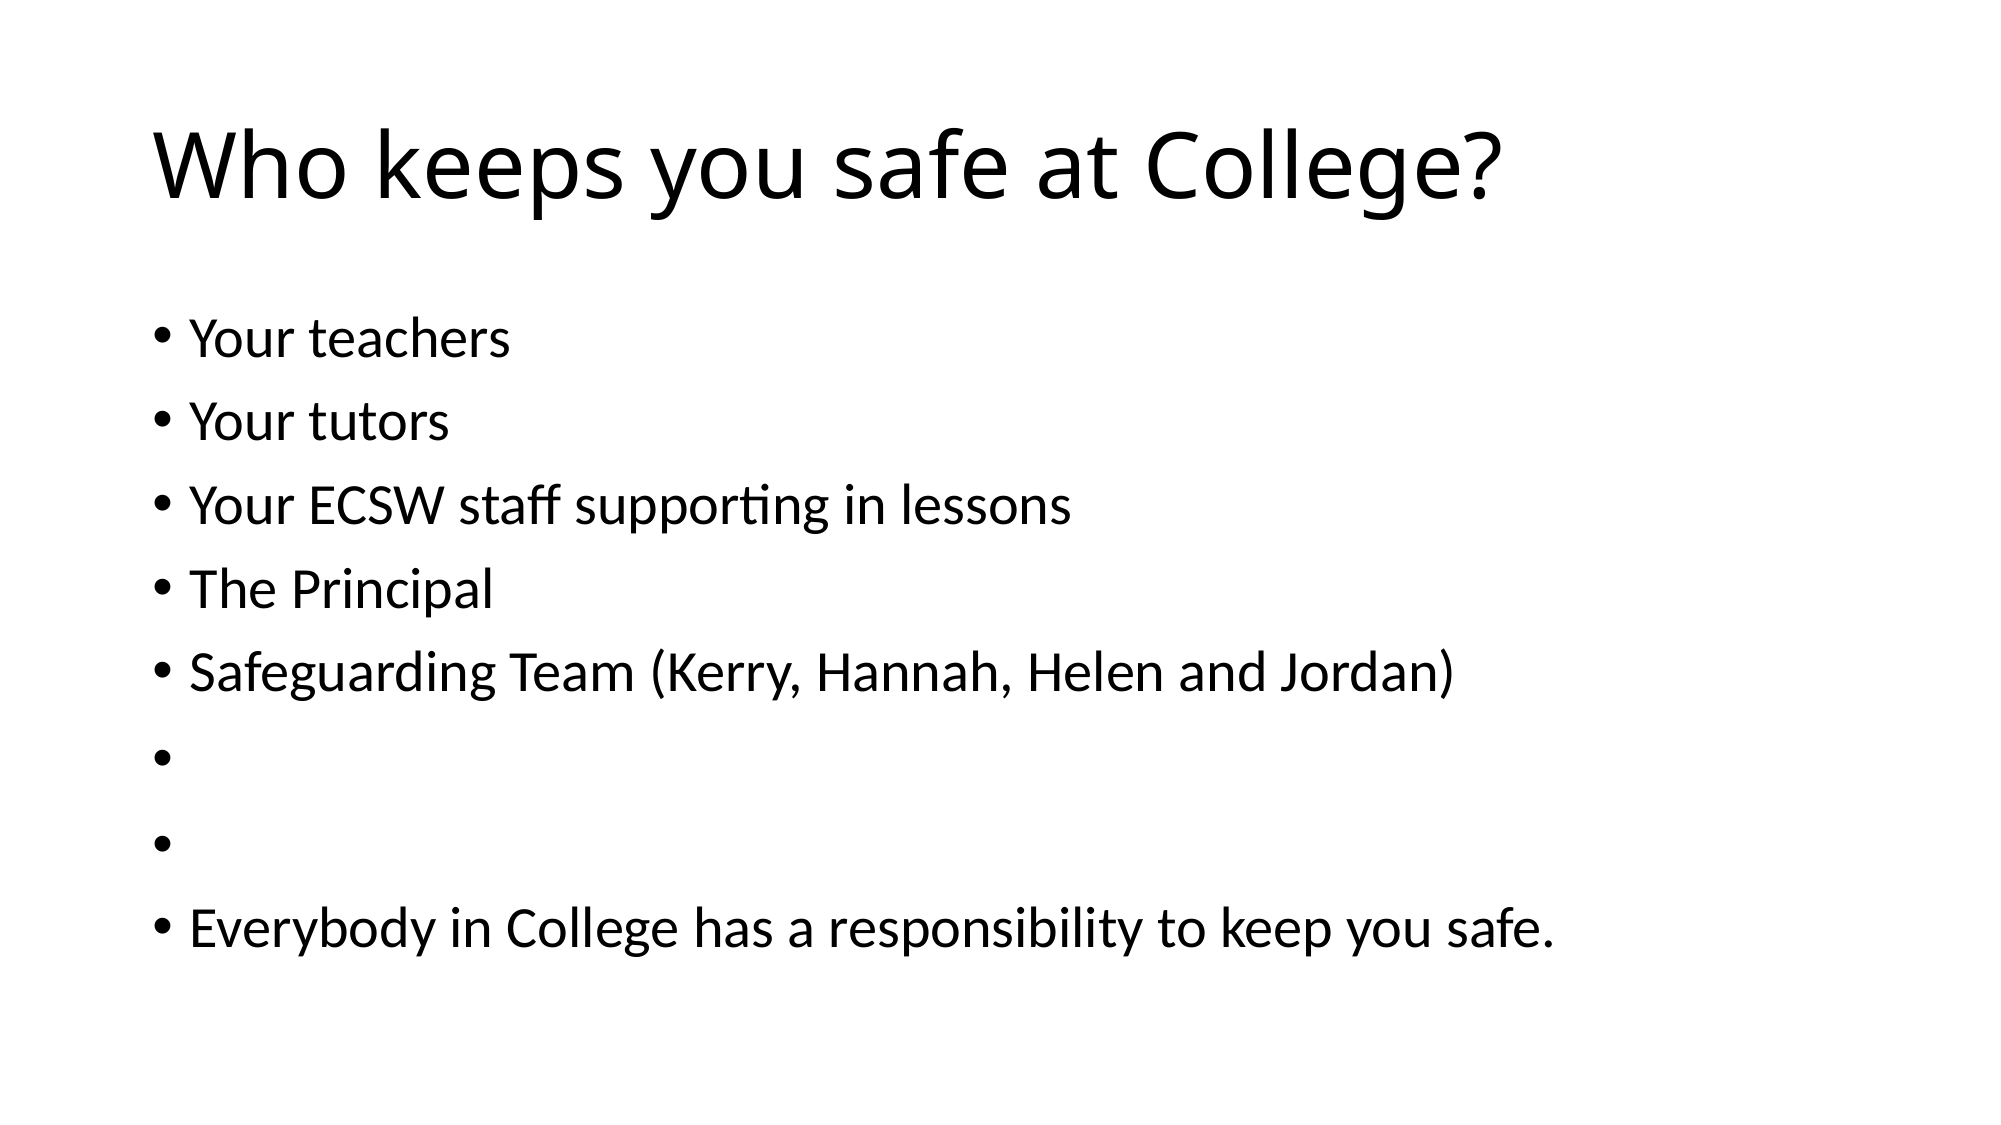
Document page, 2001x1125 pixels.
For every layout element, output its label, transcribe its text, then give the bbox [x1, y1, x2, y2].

list Your teachers Your tutors Your ECSW staff supporting in lessons The Principal Safeguarding Team (Kerry, Hannah, Helen and Jordan) Everybody in College has a responsibility to keep you safe. [137, 299, 1863, 1014]
title Who keeps you safe at College? [137, 59, 1863, 278]
